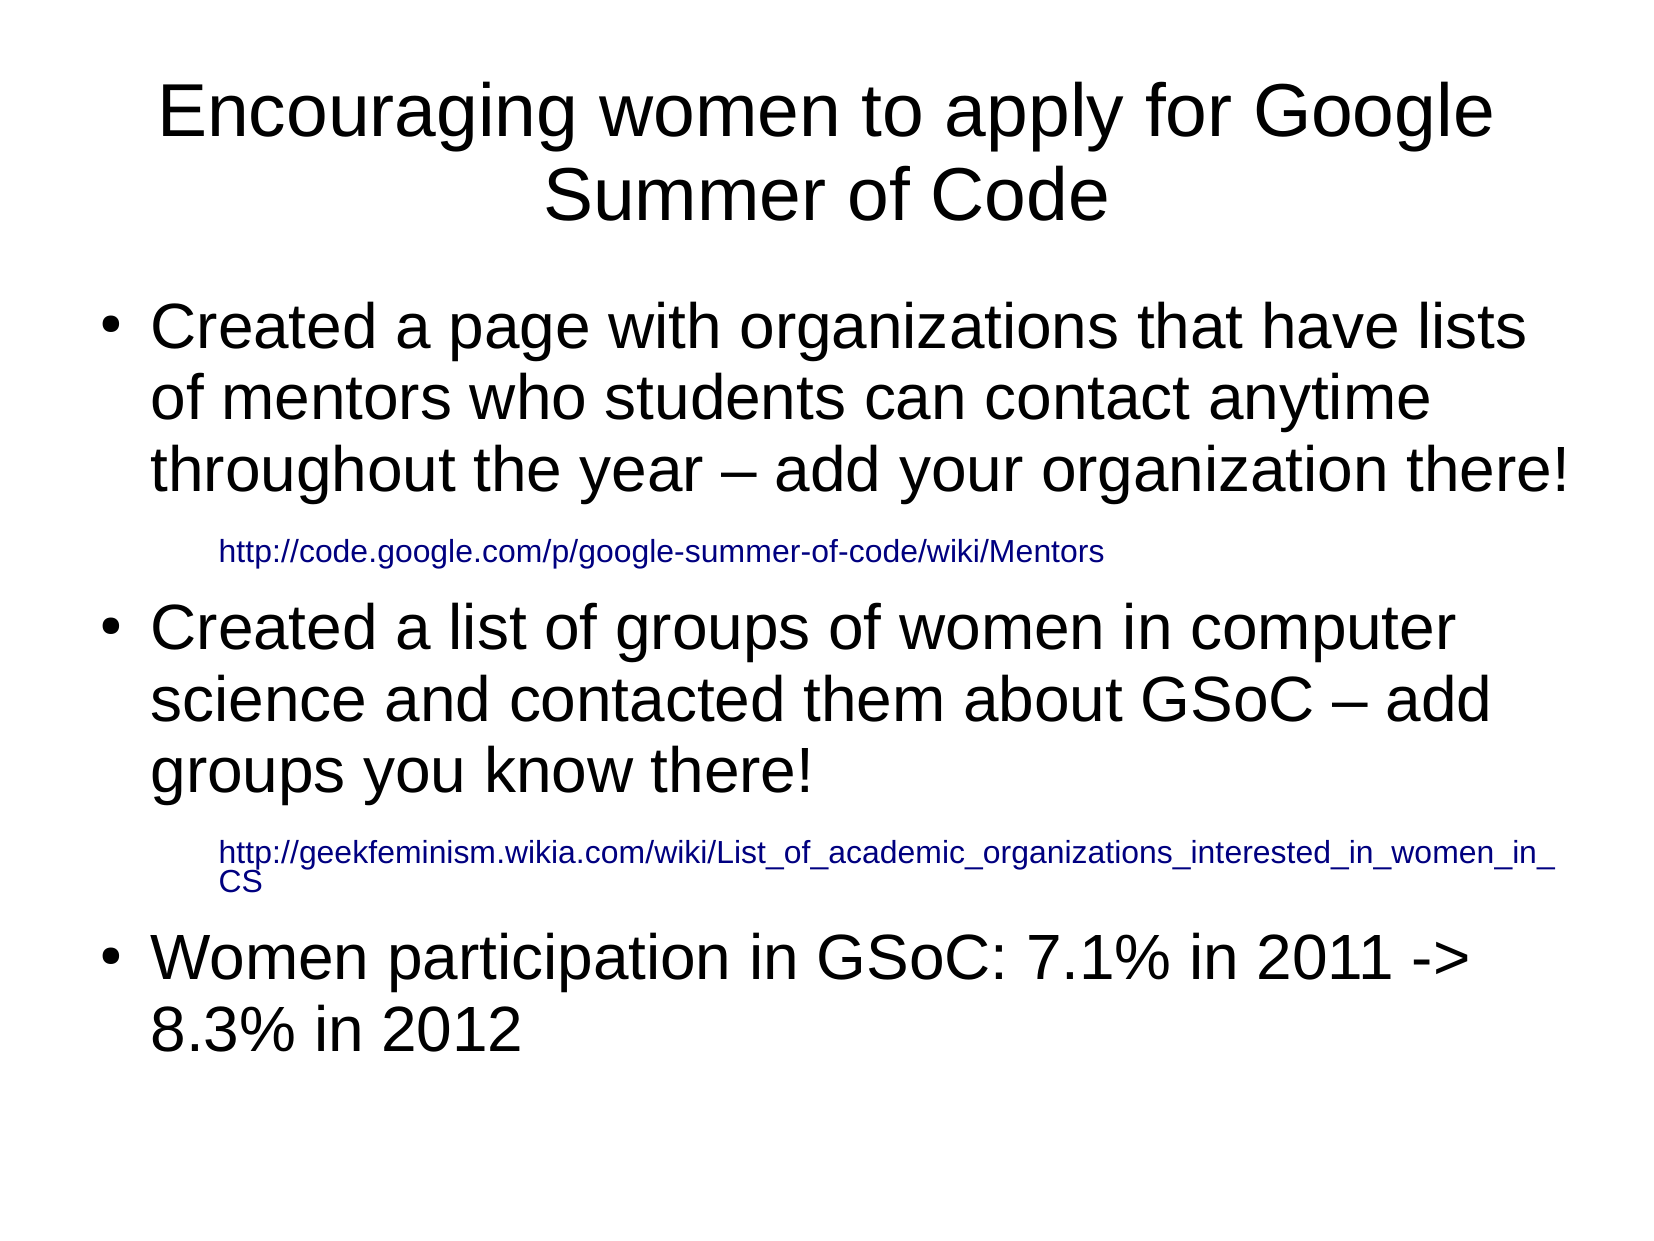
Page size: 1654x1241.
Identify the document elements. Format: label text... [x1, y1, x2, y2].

title Encouraging women to apply for Google Summer of Code [82, 49, 1571, 257]
list Created a page with organizations that have lists of mentors who students can contact anytime throughout the year – add your organization there! http://code.google.com/p/google-summer-of-code/wiki/Mentors Created a list of groups of women in computer science and contacted them about GSoC – add groups you know there! http://geekfeminism.wikia.com/wiki/List_of_academic_organizations_interested_in_women_in_CS Women participation in GSoC: 7.1% in 2011 -> 8.3% in 2012 [82, 290, 1571, 1109]
